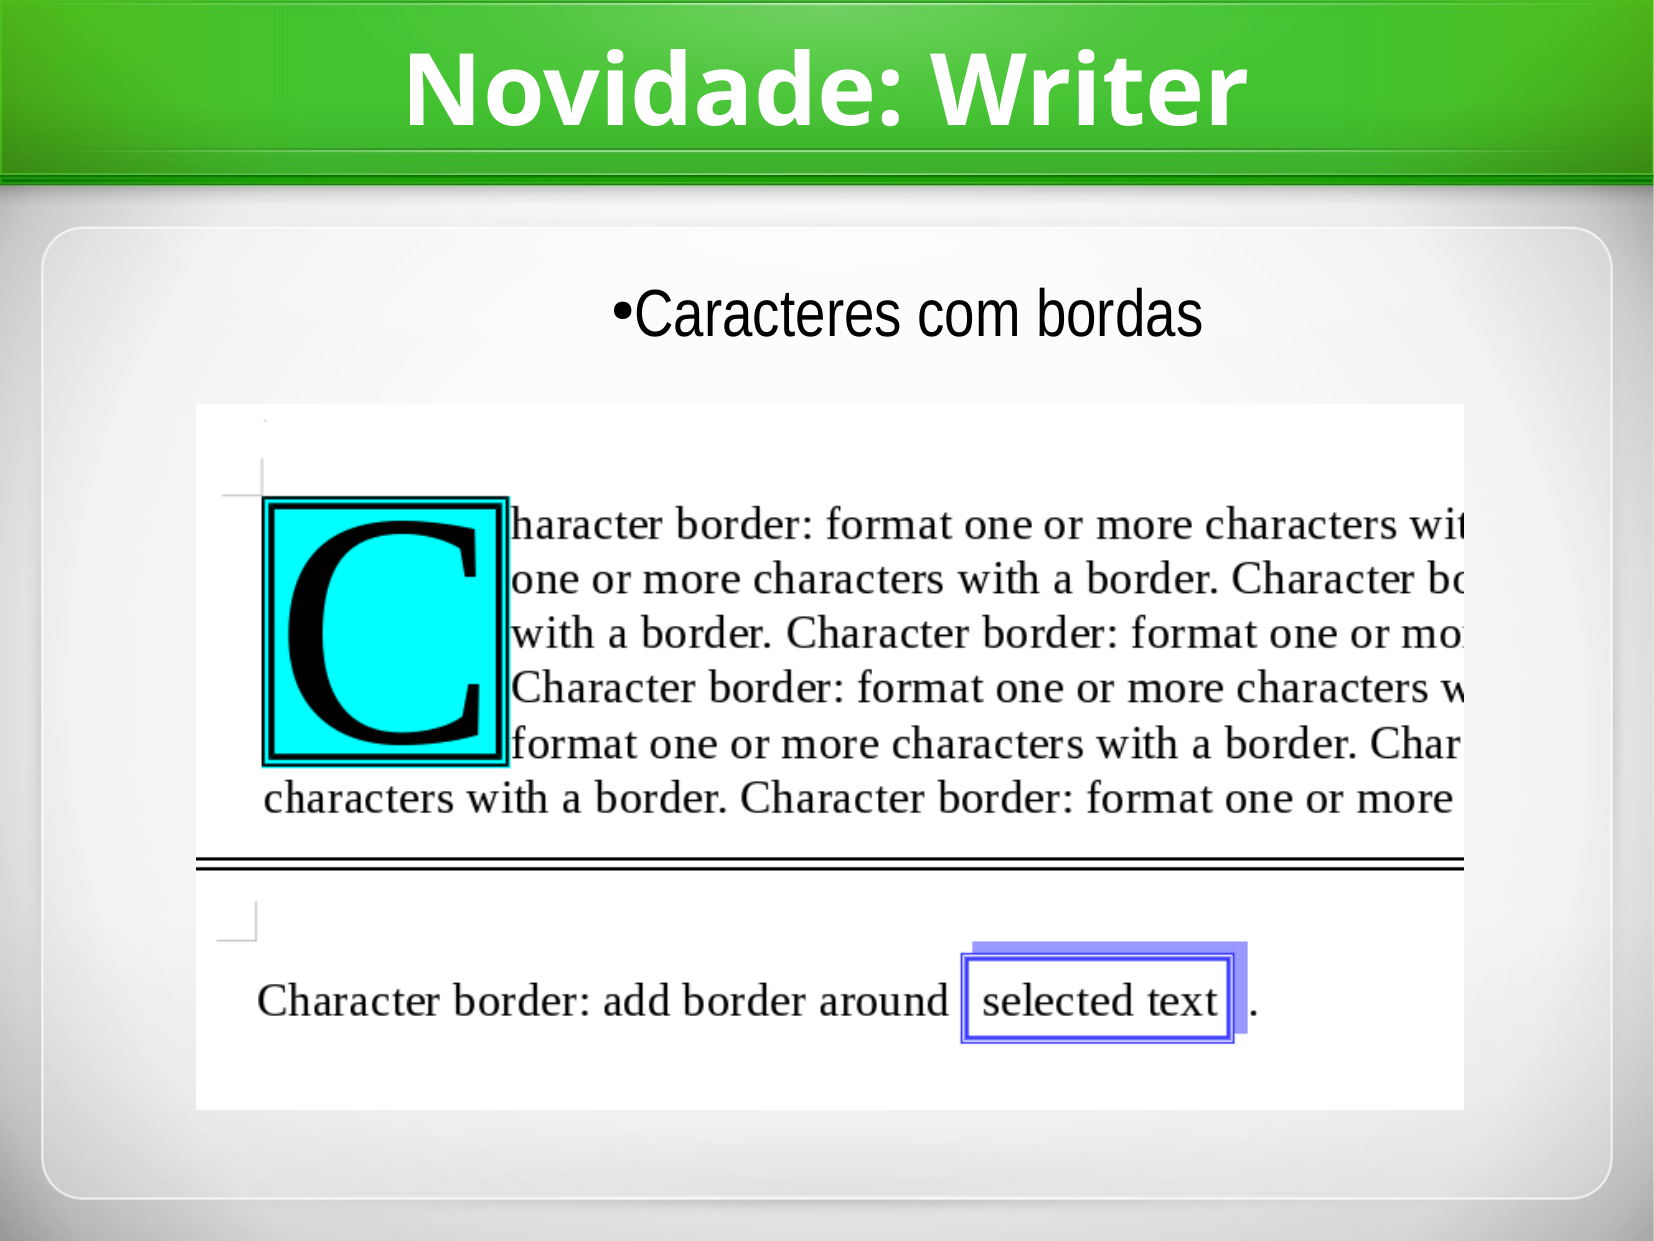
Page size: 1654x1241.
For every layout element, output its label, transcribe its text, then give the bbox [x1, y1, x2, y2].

title Novidade: Writer [82, 17, 1571, 166]
picture [0, 0, 1654, 1241]
text_box Caracteres com bordas [595, 266, 1220, 359]
